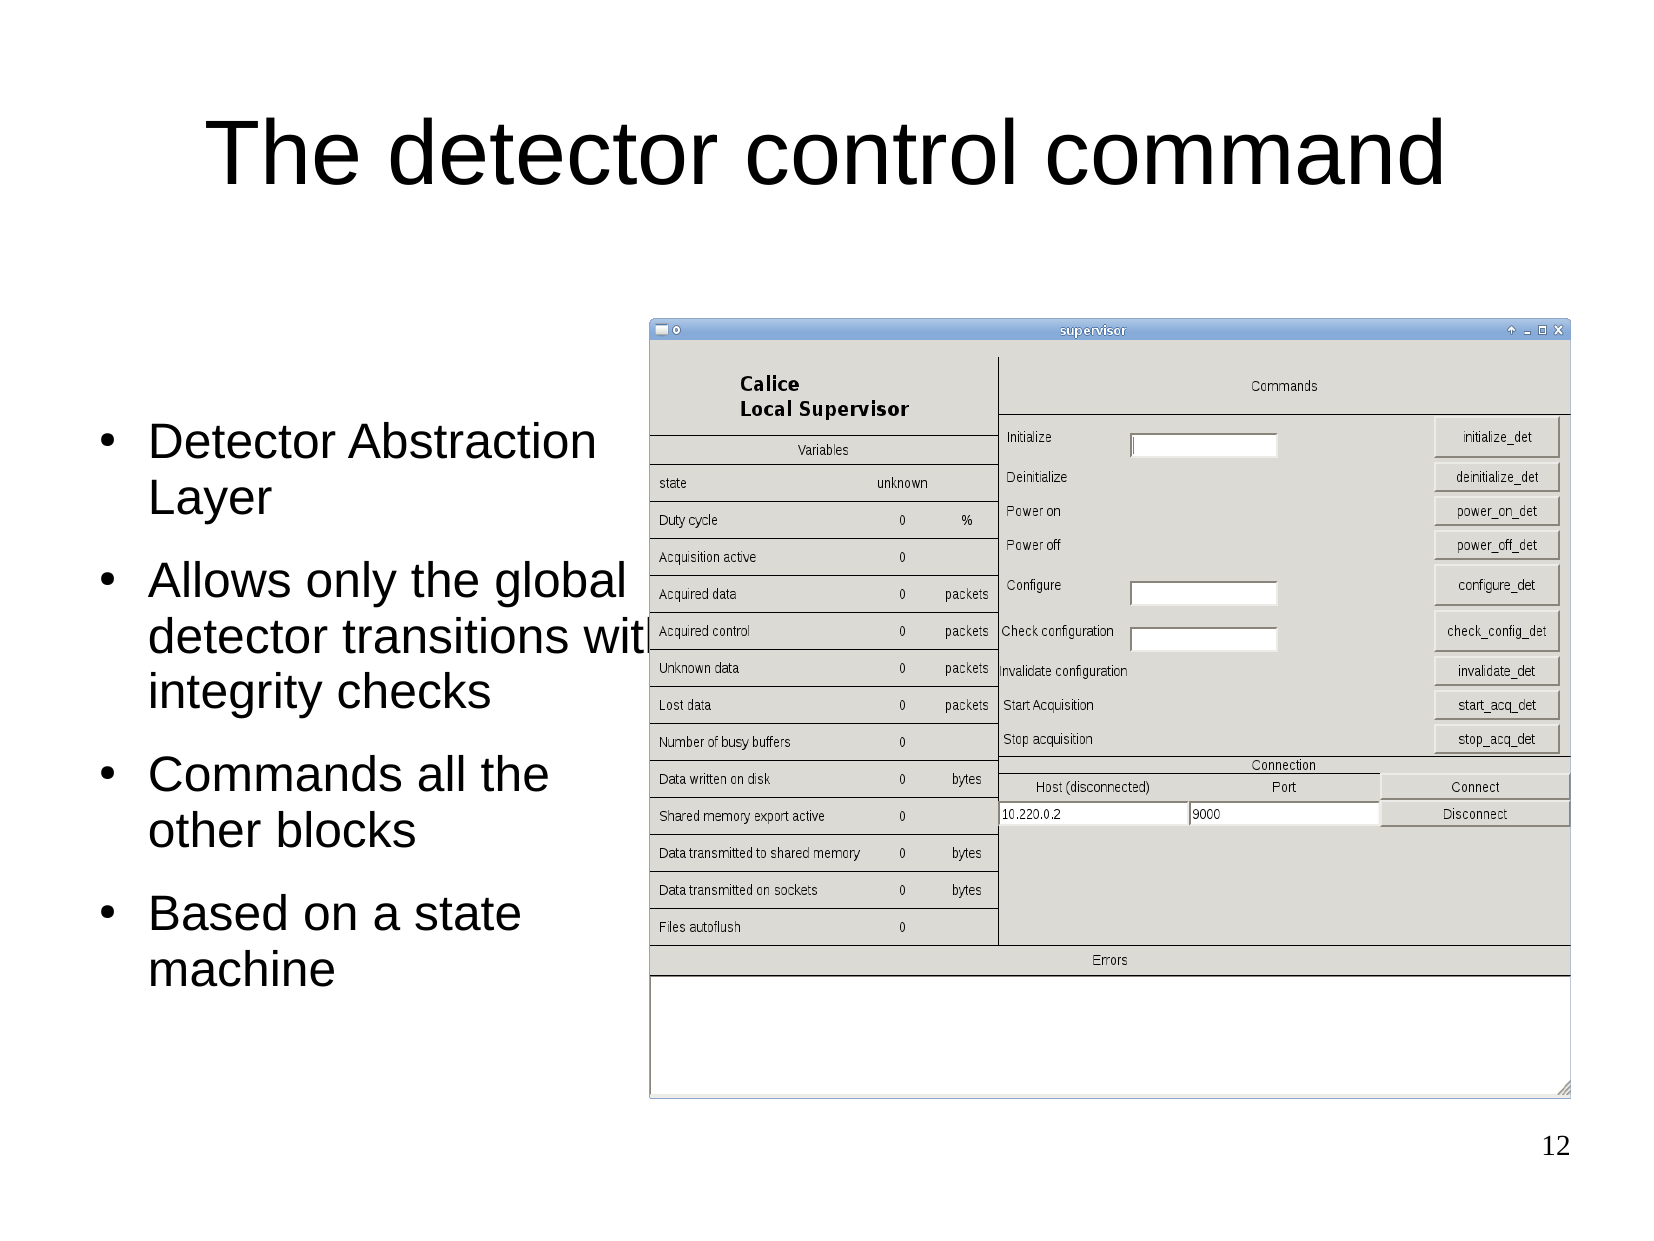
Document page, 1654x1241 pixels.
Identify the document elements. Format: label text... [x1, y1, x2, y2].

title The detector control command [82, 49, 1571, 257]
picture [649, 318, 1571, 1099]
list Detector Abstraction Layer Allows only the global detector transitions with integrity checks Commands all the other blocks Based on a state machine [82, 413, 649, 1004]
